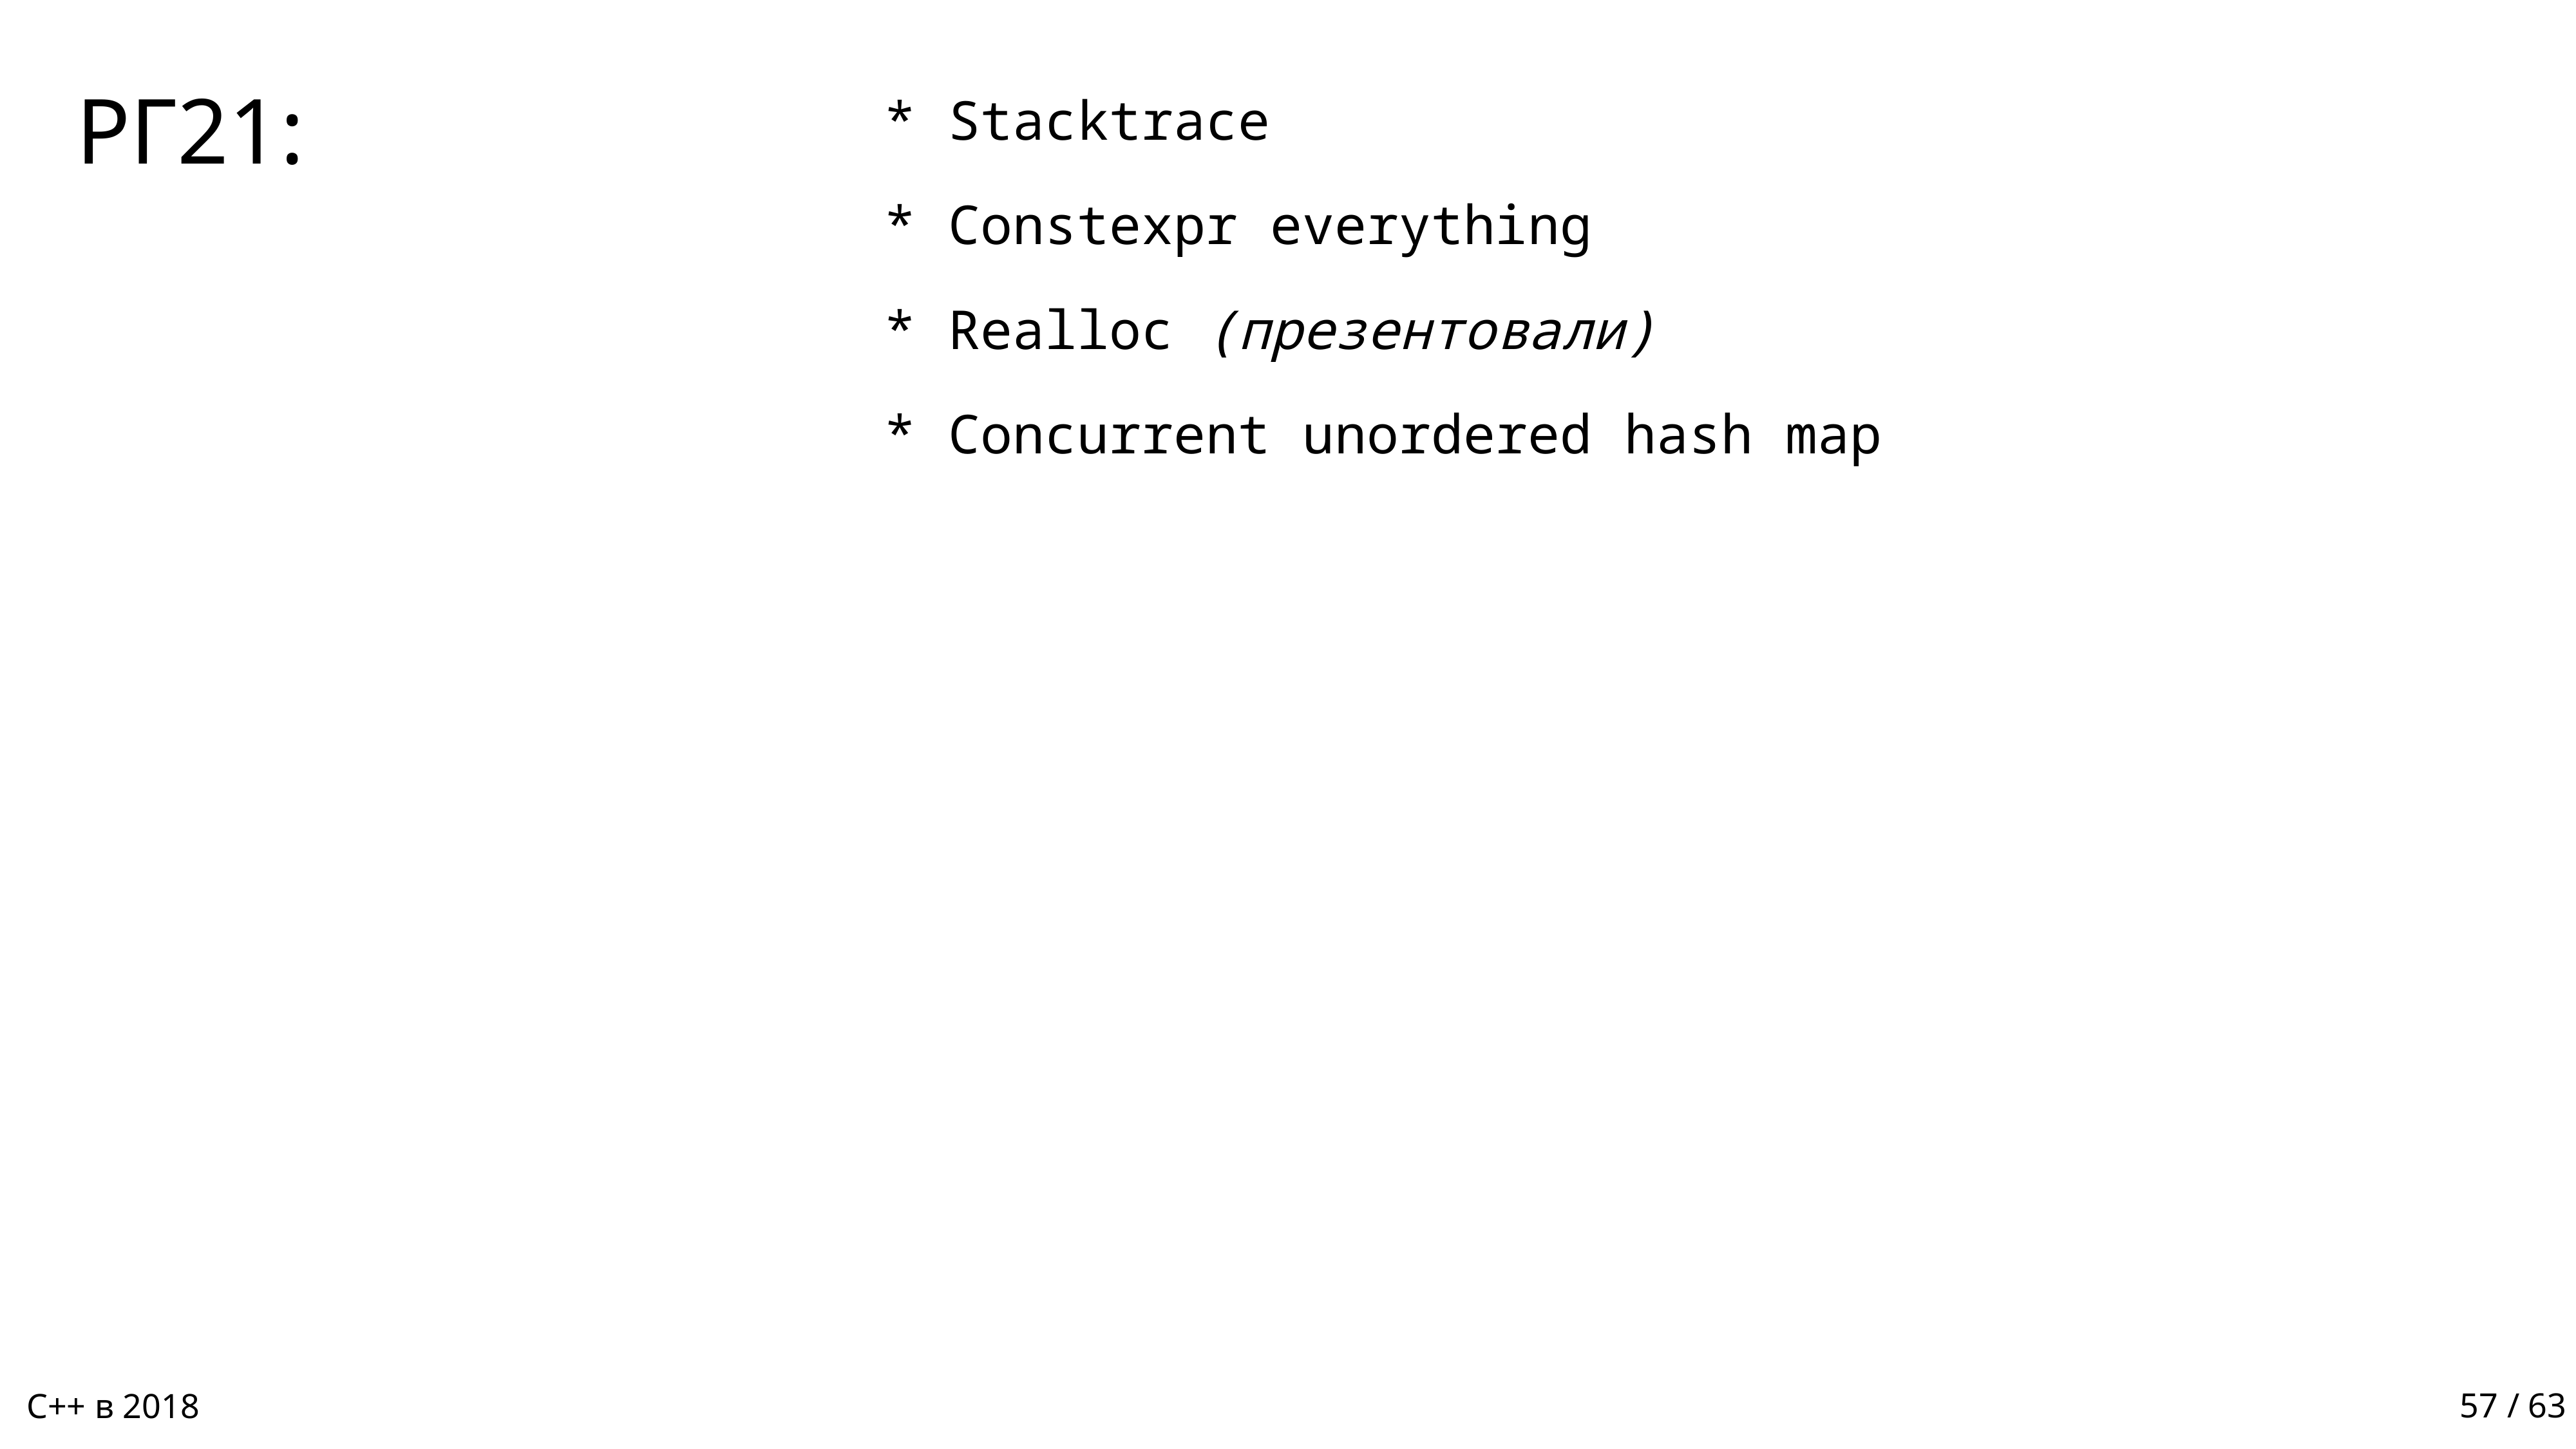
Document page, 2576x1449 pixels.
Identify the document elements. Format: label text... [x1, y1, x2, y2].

title РГ21: [66, 81, 802, 486]
list * Stacktrace * Constexpr everything * Realloc (презентовали) * Concurrent unordered hash map [875, 81, 2460, 1249]
list <number> / 63 [1479, 1376, 2576, 1431]
list C++ в 2018 [17, 1376, 1114, 1431]
